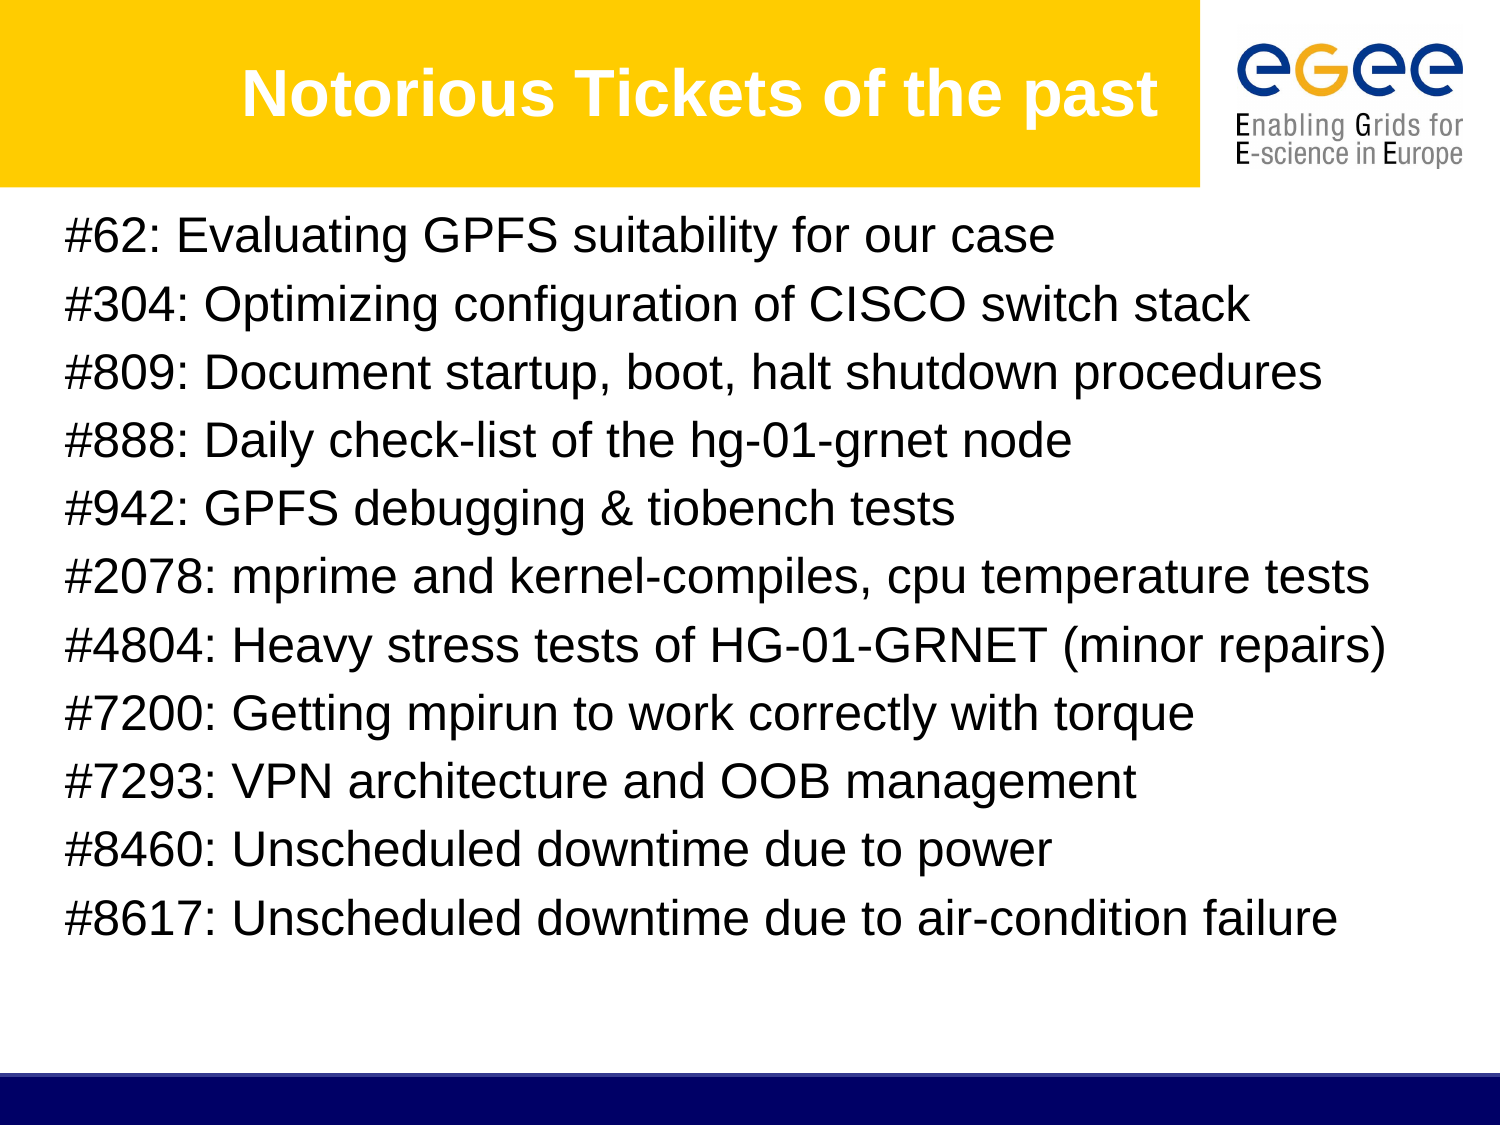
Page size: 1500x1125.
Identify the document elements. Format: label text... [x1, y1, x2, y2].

title Notorious Tickets of the past [12, 37, 1175, 150]
picture [1237, 24, 1463, 169]
list #62: Evaluating GPFS suitability for our case #304: Optimizing configuration of CISCO switch stack #809: Document startup, boot, halt shutdown procedures #888: Daily check-list of the hg-01-grnet node #942: GPFS debugging & tiobench tests #2078: mprime and kernel-compiles, cpu temperature tests #4804: Heavy stress tests of HG-01-GRNET (minor repairs) #7200: Getting mpirun to work correctly with torque #7293: VPN architecture and OOB management #8460: Unscheduled downtime due to power #8617: Unscheduled downtime due to air-condition failure [50, 200, 1463, 1022]
